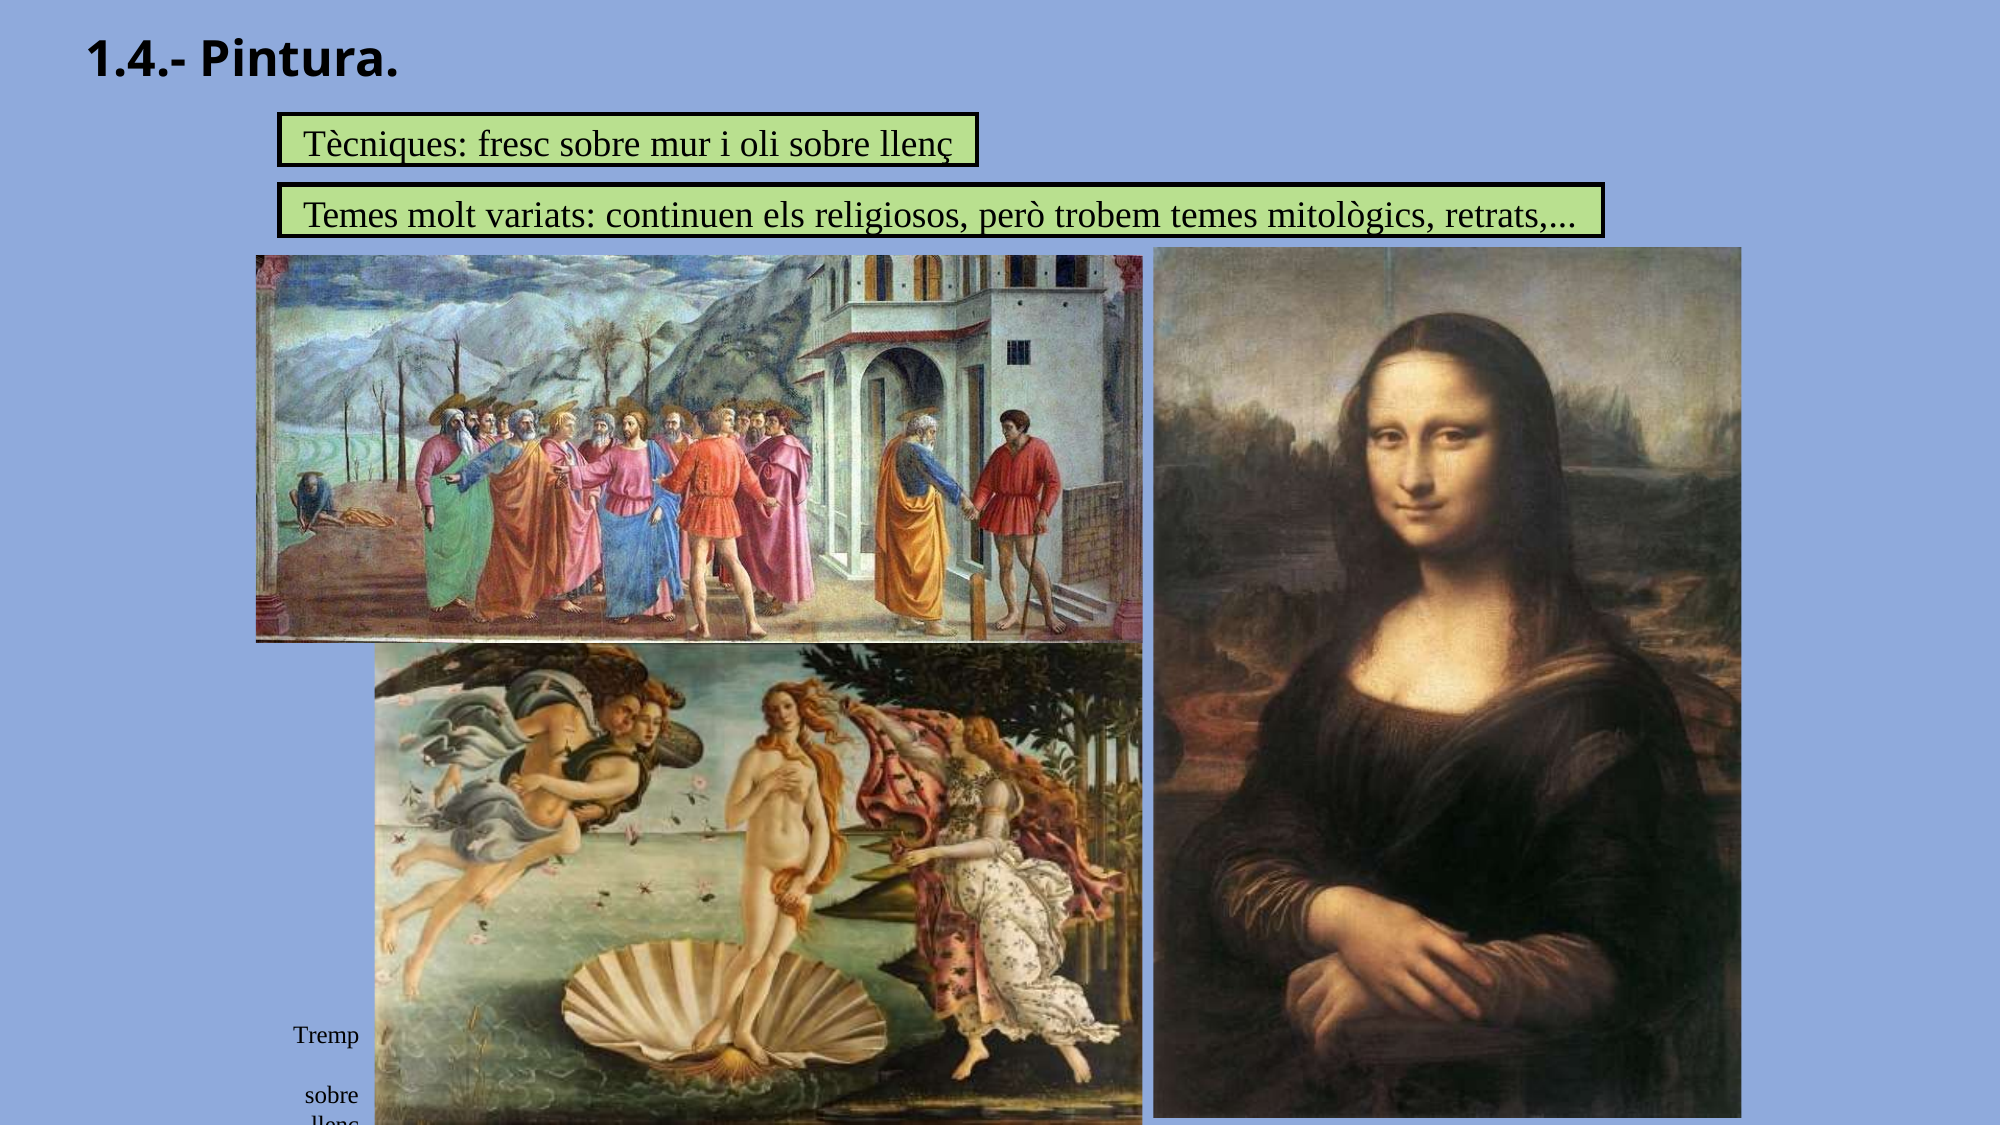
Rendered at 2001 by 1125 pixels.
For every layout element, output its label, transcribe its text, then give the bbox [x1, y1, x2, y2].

text_box [1153, 248, 1741, 1118]
text_box [256, 255, 1143, 642]
text_box [375, 644, 1142, 1125]
title 1.4.- Pintura. [83, 23, 1134, 87]
text_box Tècniques: fresc sobre mur i oli sobre llenç [279, 113, 977, 165]
text_box Temes molt variats: continuen els religiosos, però trobem temes mitològics, retrats,... [279, 184, 1603, 236]
text_box Tremp sobre llenç [291, 1016, 362, 1111]
